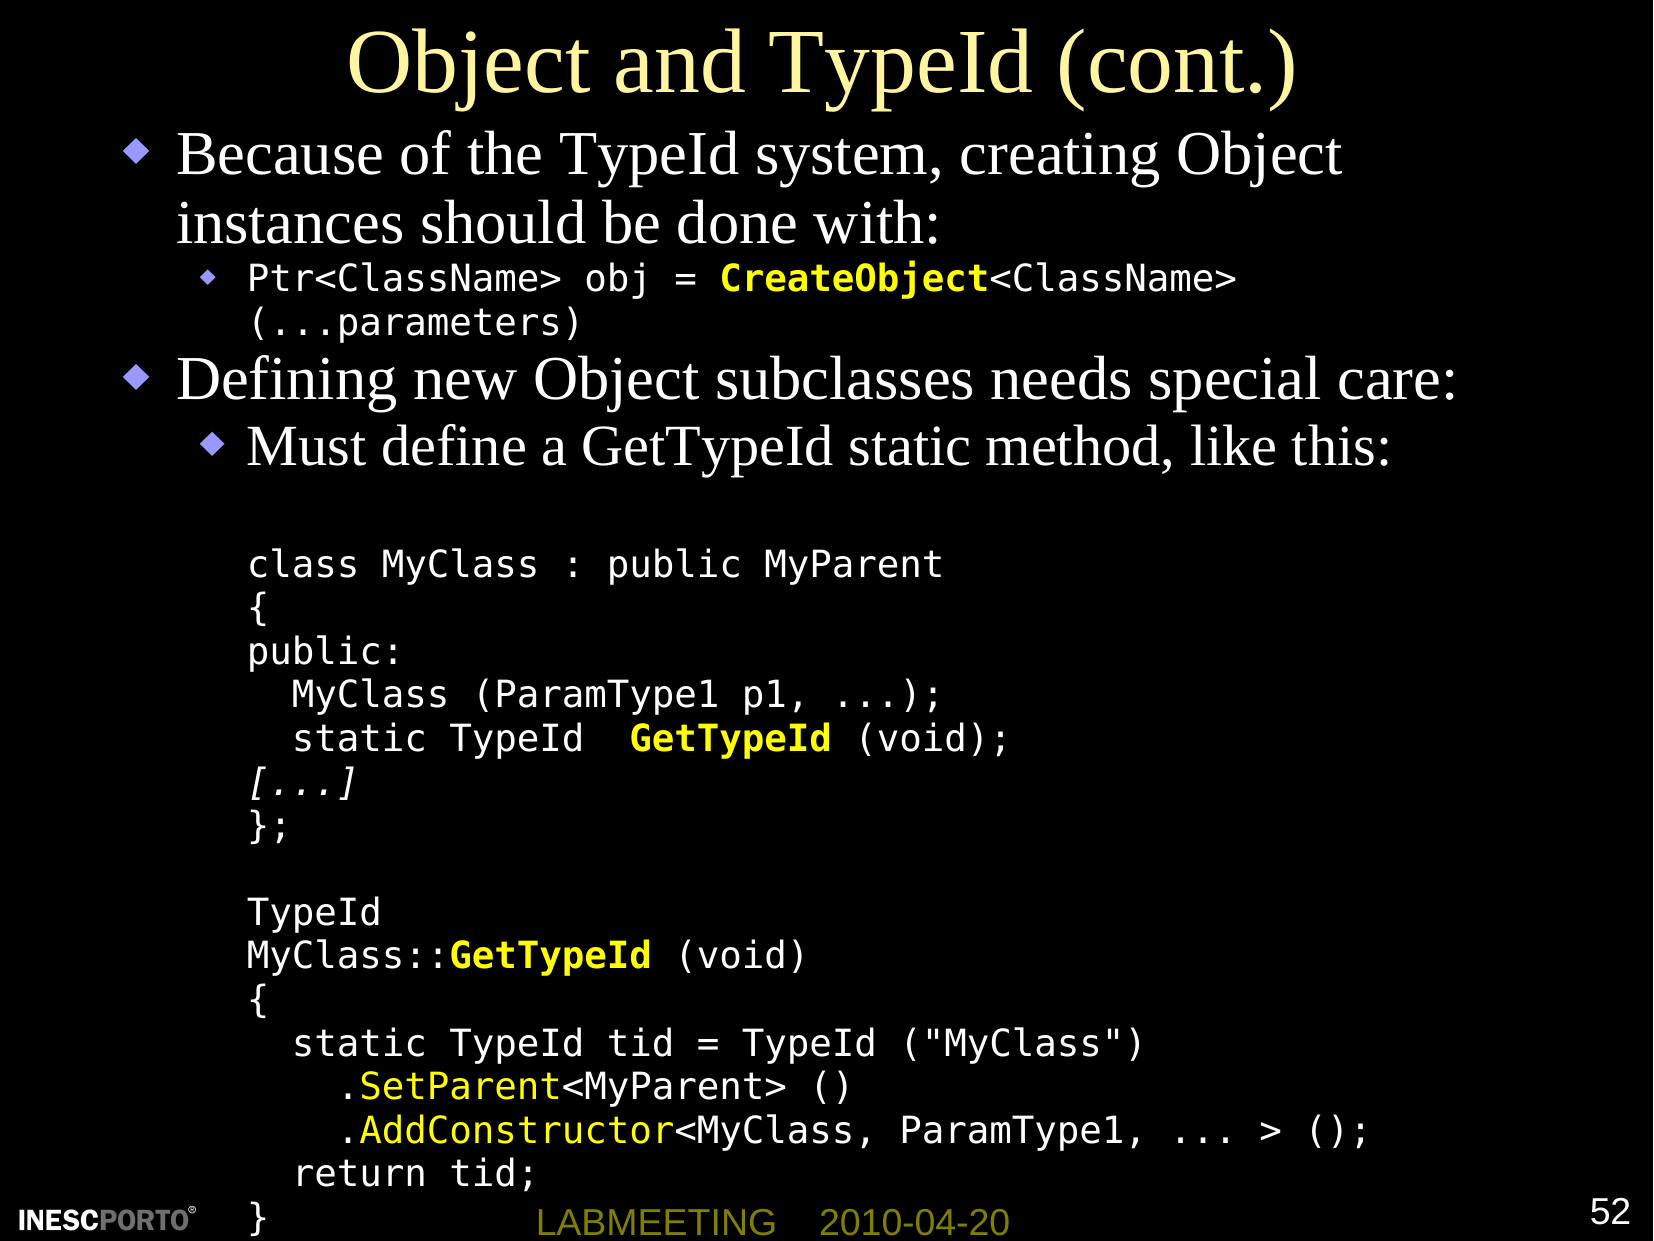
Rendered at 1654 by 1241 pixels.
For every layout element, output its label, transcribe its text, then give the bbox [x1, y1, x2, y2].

title Object and TypeId (cont.) [40, 0, 1607, 162]
picture [9, 1181, 201, 1241]
list Because of the TypeId system, creating Object instances should be done with: Ptr<ClassName> obj = CreateObject<ClassName> (...parameters) Defining new Object subclasses needs special care: Must define a GetTypeId static method, like this: class MyClass : public MyParent { public: MyClass (ParamType1 p1, ...); static TypeId GetTypeId (void); [...] }; TypeId MyClass::GetTypeId (void) { static TypeId tid = TypeId ("MyClass") .SetParent<MyParent> () .AddConstructor<MyClass, ParamType1, ... > (); return tid; } [105, 118, 1552, 1240]
